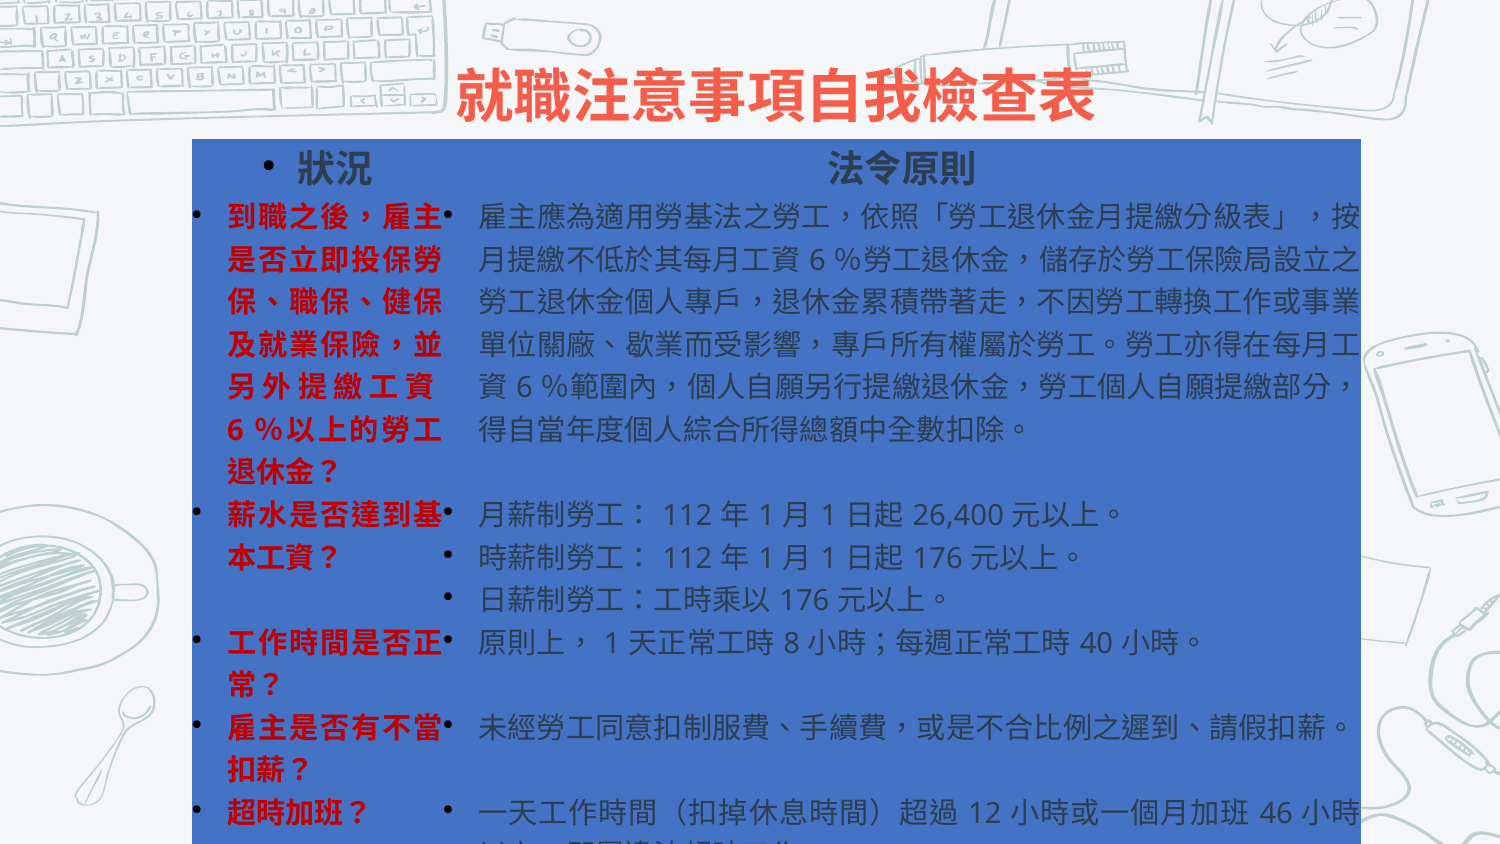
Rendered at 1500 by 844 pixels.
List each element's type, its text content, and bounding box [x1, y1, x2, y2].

table_cell 薪水是否達到基本工資？ [192, 492, 443, 619]
table_header 法令原則 [443, 139, 1361, 194]
table_cell 月薪制勞工：112年1月1日起26,400元以上。 時薪制勞工：112年1月1日起176元以上。 日薪制勞工：工時乘以176元以上。 [443, 492, 1361, 619]
table_cell 雇主是否有不當扣薪？ [192, 704, 443, 789]
table_header 狀況 [192, 139, 443, 194]
table_cell 未經勞工同意扣制服費、手續費，或是不合比例之遲到、請假扣薪。 [443, 704, 1361, 789]
table_cell 原則上，1天正常工時8小時；每週正常工時40小時。 [443, 619, 1361, 704]
table_cell 雇主應為適用勞基法之勞工，依照「勞工退休金月提繳分級表」，按月提繳不低於其每月工資6％勞工退休金，儲存於勞工保險局設立之勞工退休金個人專戶，退休金累積帶著走，不因勞工轉換工作或事業單位關廠、歇業而受影響，專戶所有權屬於勞工。勞工亦得在每月工資6％範圍內，個人自願另行提繳退休金，勞工個人自願提繳部分，得自當年度個人綜合所得總額中全數扣除。 [443, 194, 1361, 492]
table_cell 工作時間是否正常？ [192, 619, 443, 704]
table_cell 超時加班？ [192, 789, 443, 844]
table_cell 一天工作時間（扣掉休息時間）超過12小時或一個月加班46小時以上，即屬違法超時工作。 [443, 789, 1361, 844]
title 就職注意事項自我檢查表 [211, 43, 1341, 139]
table_cell 到職之後，雇主是否立即投保勞保、職保、健保及就業保險，並另外提繳工資6％以上的勞工退休金？ [192, 194, 443, 492]
